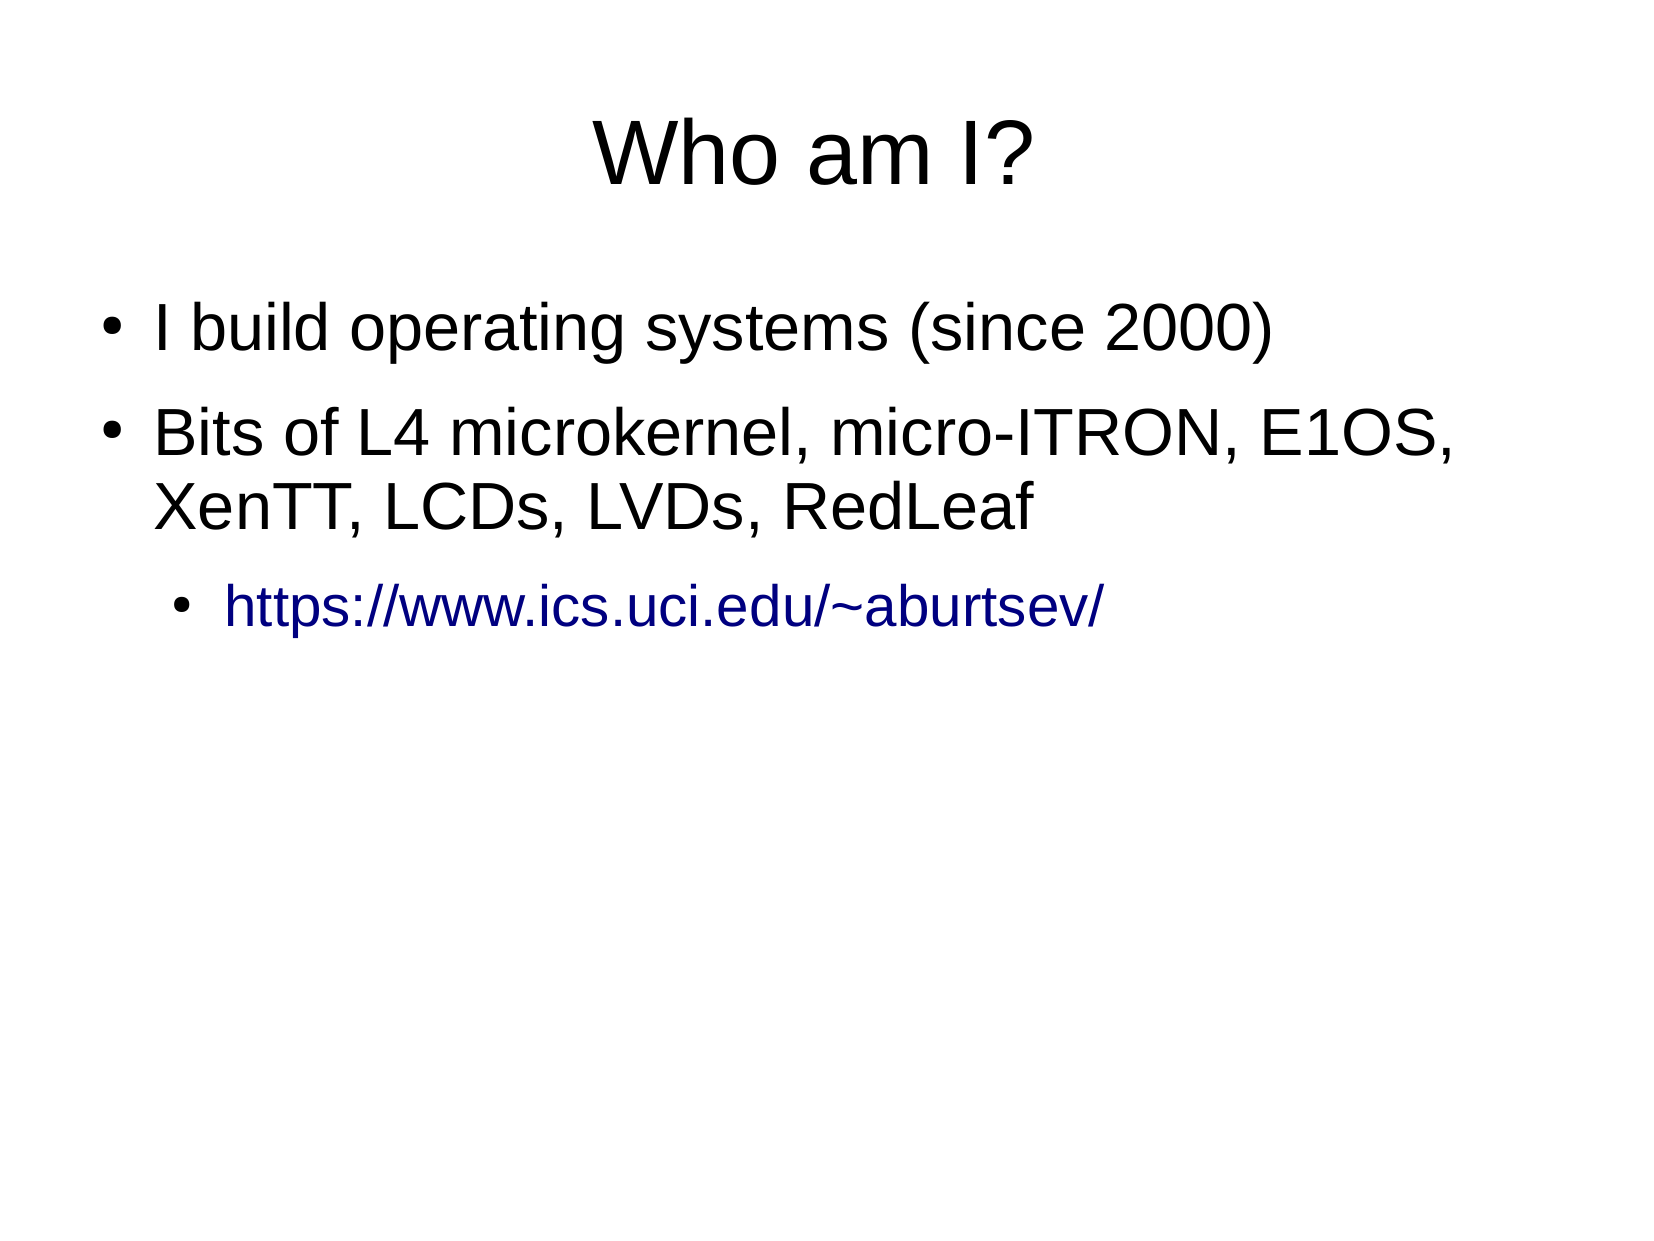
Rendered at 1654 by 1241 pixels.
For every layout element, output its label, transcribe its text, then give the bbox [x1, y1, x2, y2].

list I build operating systems (since 2000) Bits of L4 microkernel, micro-ITRON, E1OS, XenTT, LCDs, LVDs, RedLeaf https://www.ics.uci.edu/~aburtsev/ [82, 290, 1571, 1010]
title Who am I? [82, 49, 1571, 257]
